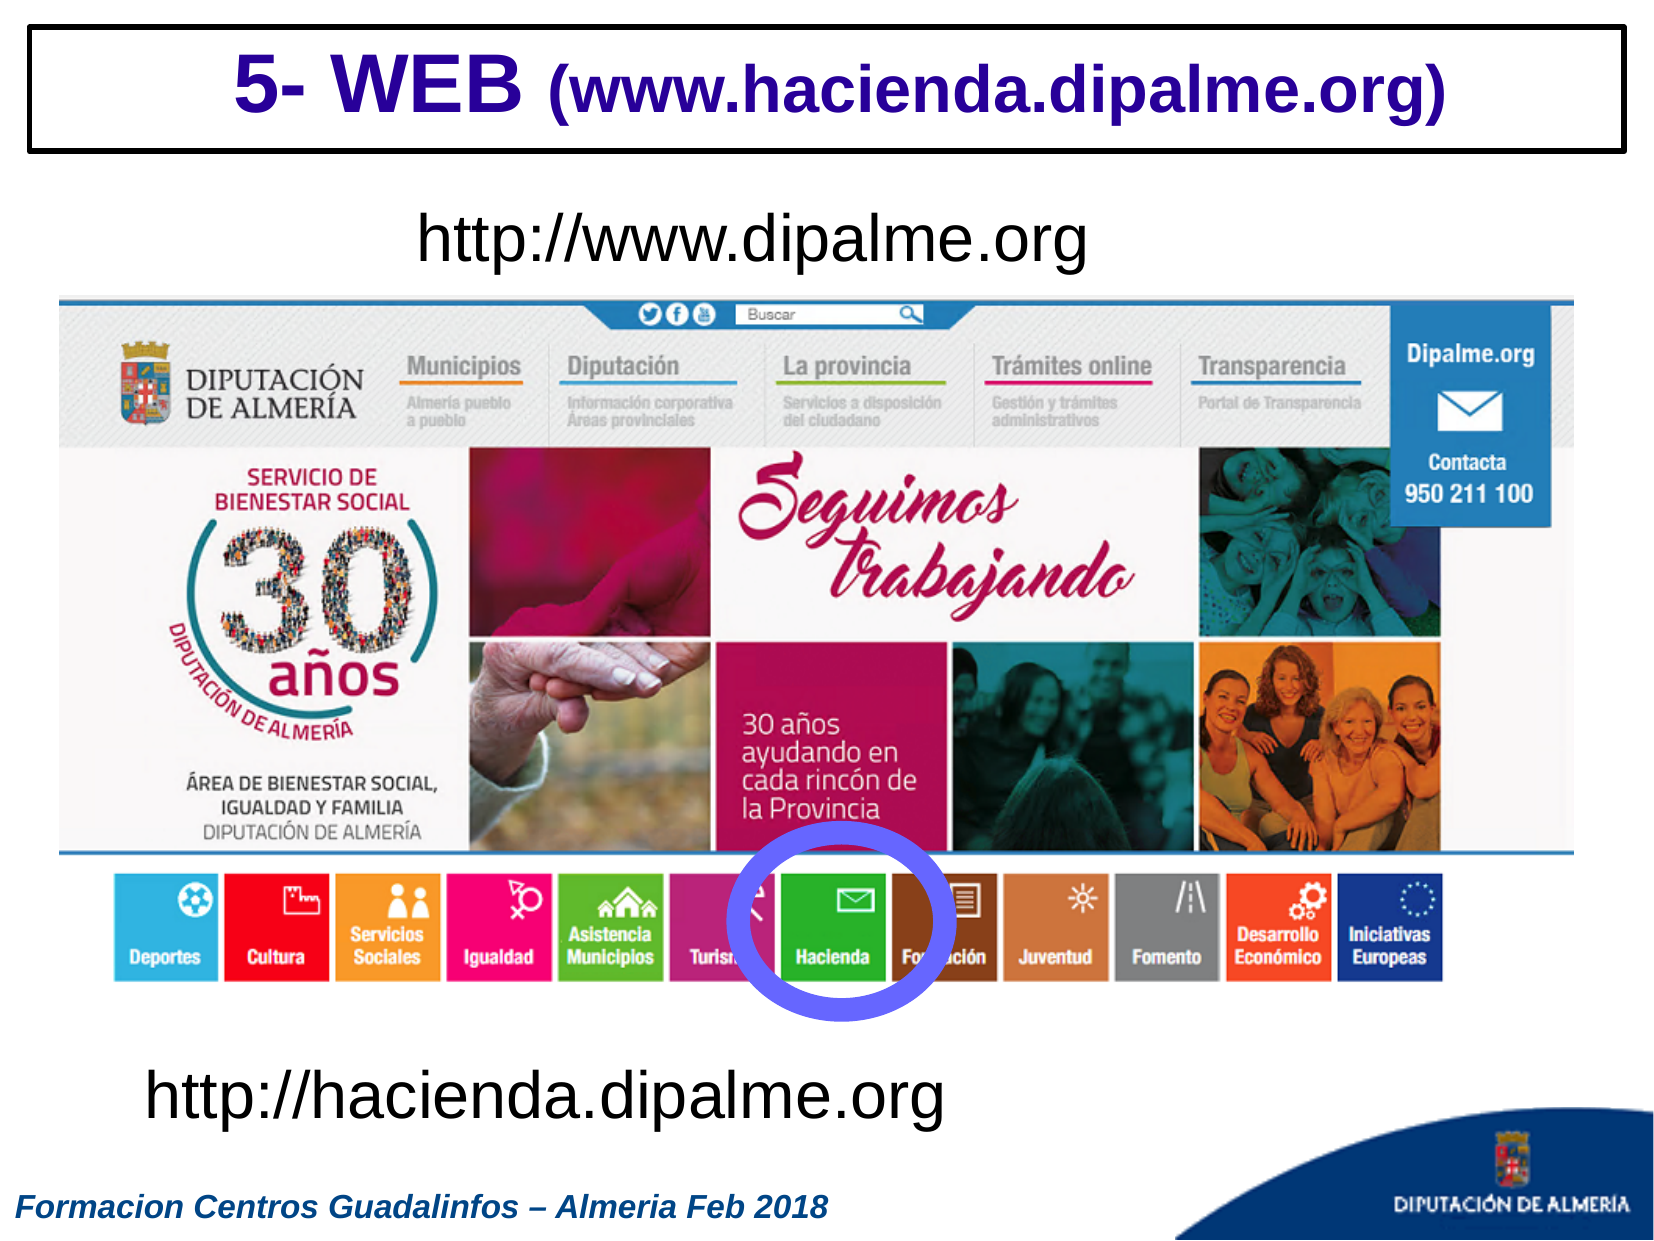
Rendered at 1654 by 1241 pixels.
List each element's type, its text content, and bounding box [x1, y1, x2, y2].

text_box Formacion Centros Guadalinfos – Almeria Feb 2018 [0, 1181, 845, 1234]
text_box http://hacienda.dipalme.org [129, 1051, 1164, 1141]
text_box http://www.dipalme.org [401, 193, 1158, 284]
picture [751, 845, 933, 993]
picture [1175, 1107, 1654, 1241]
picture [59, 295, 1574, 993]
text_box 5- WEB (www.hacienda.dipalme.org) [29, 27, 1625, 152]
